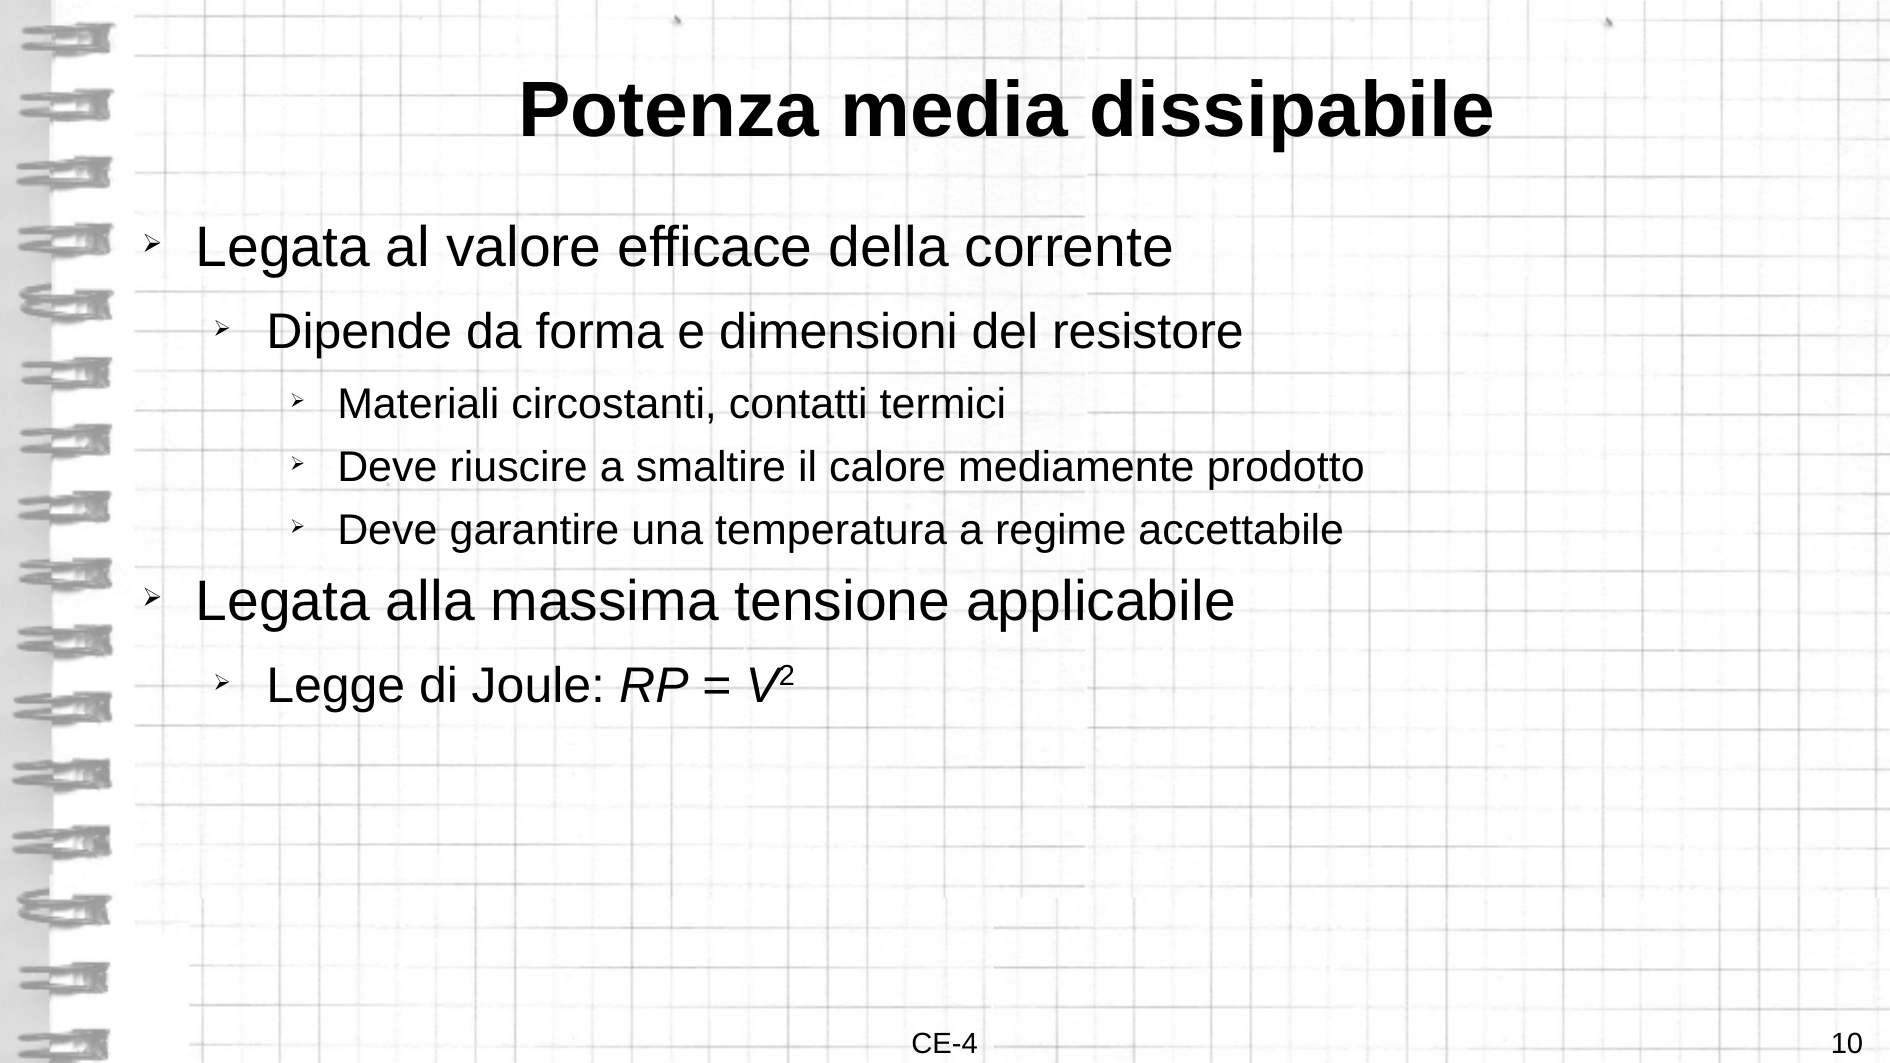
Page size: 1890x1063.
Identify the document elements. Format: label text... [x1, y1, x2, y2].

title Potenza media dissipabile [124, 20, 1890, 198]
picture [0, 0, 1890, 1063]
list Legata al valore efficace della corrente Dipende da forma e dimensioni del resistore Materiali circostanti, contatti termici Deve riuscire a smaltire il calore mediamente prodotto Deve garantire una temperatura a regime accettabile Legata alla massima tensione applicabile Legge di Joule: RP = V2 [124, 214, 1890, 832]
